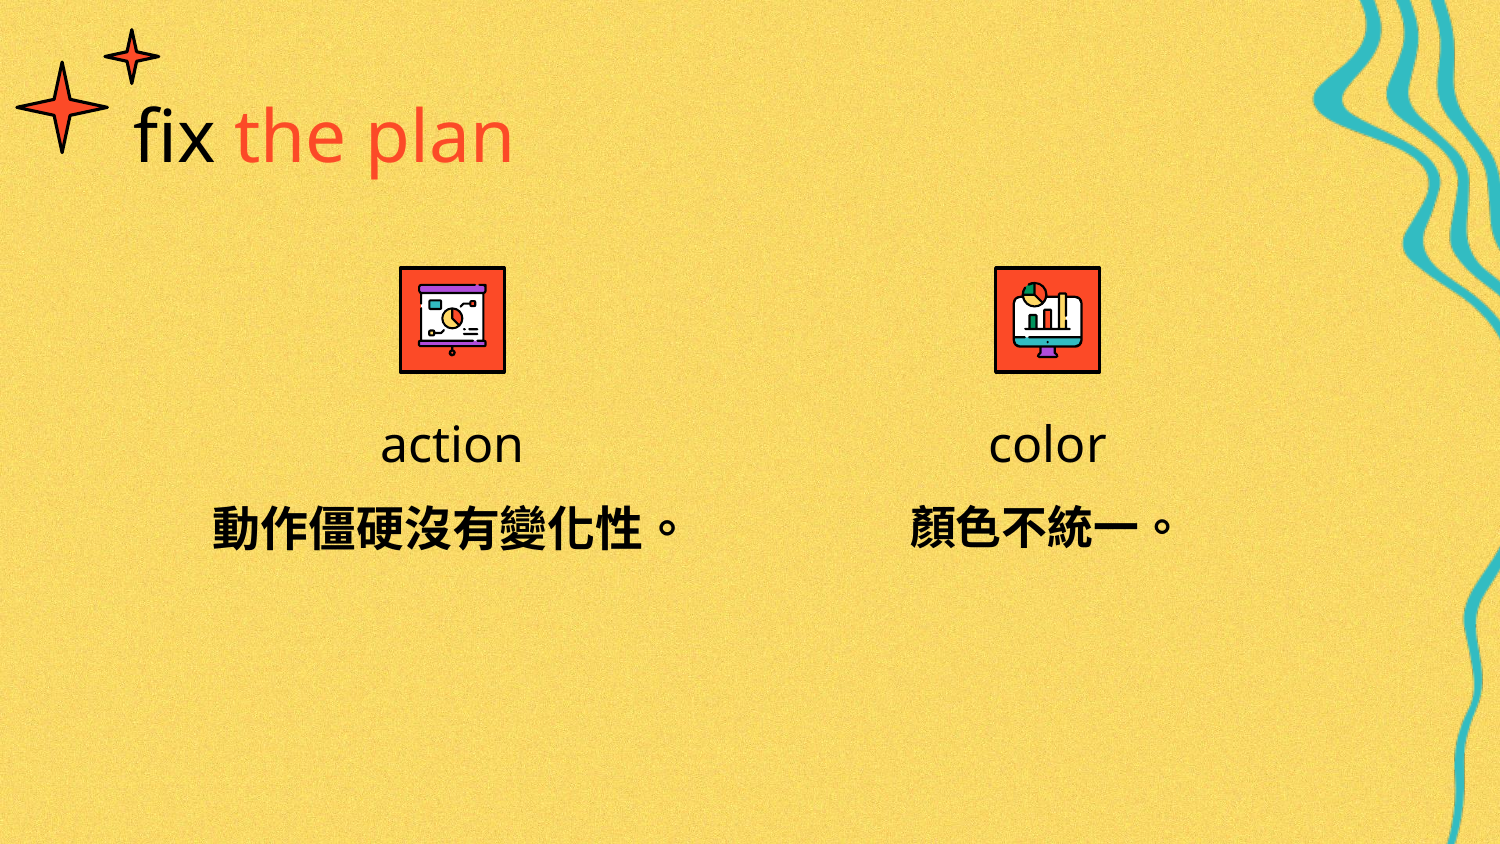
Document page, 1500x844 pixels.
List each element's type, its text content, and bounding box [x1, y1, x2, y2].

text_box [400, 268, 505, 373]
subtitle 動作僵硬沒有變化性。 [192, 483, 712, 690]
picture [0, 0, 1500, 844]
title action [246, 397, 658, 483]
text_box [995, 268, 1100, 373]
title fix the plan [118, 86, 1382, 180]
subtitle 顏色不統一。 [788, 483, 1308, 690]
title color [842, 397, 1254, 483]
